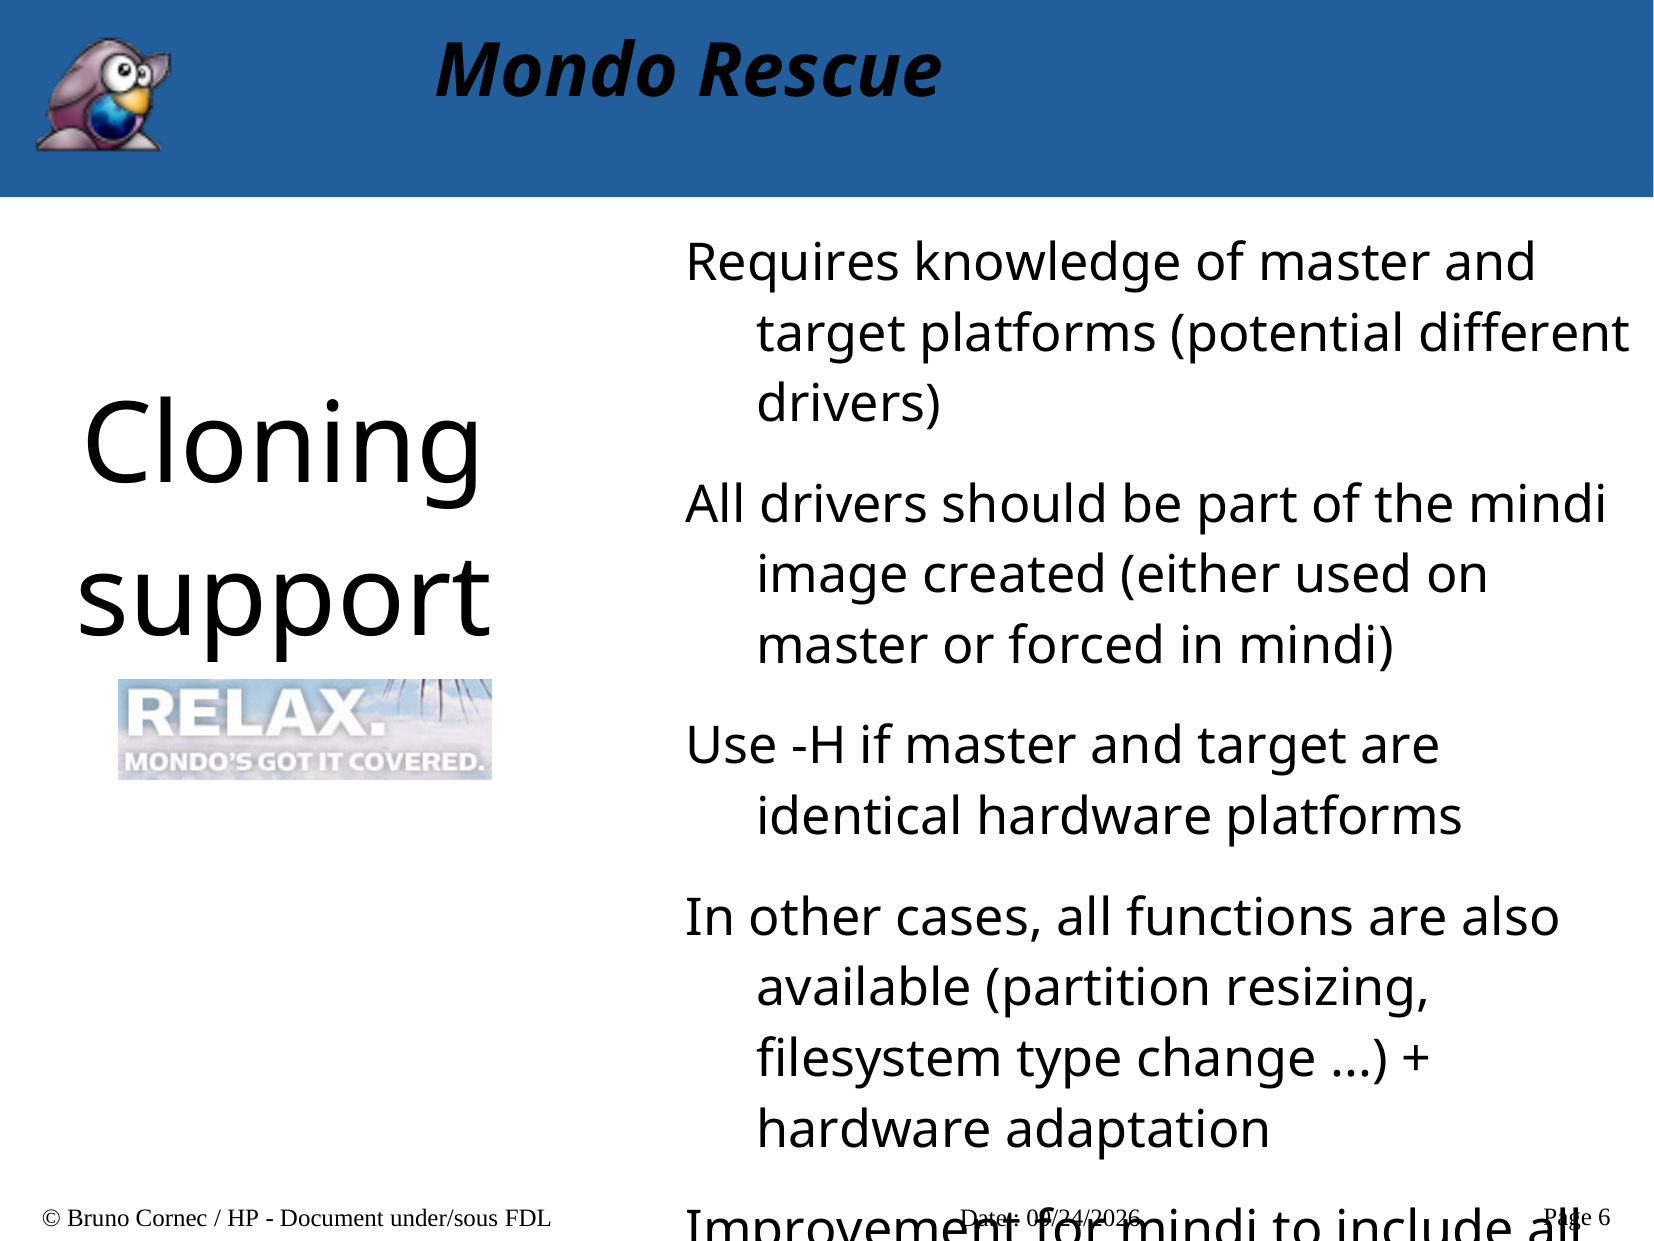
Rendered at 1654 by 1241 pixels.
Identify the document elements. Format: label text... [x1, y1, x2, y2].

picture [118, 679, 492, 780]
list Requires knowledge of master and target platforms (potential different drivers) All drivers should be part of the mindi image created (either used on master or forced in mindi) Use -H if master and target are identical hardware platforms In other cases, all functions are also available (partition resizing, filesystem type change ...) + hardware adaptation Improvement for mindi to include all drivers - TBC [673, 224, 1654, 1190]
text_box Cloning support [75, 361, 571, 641]
picture [0, 0, 211, 199]
